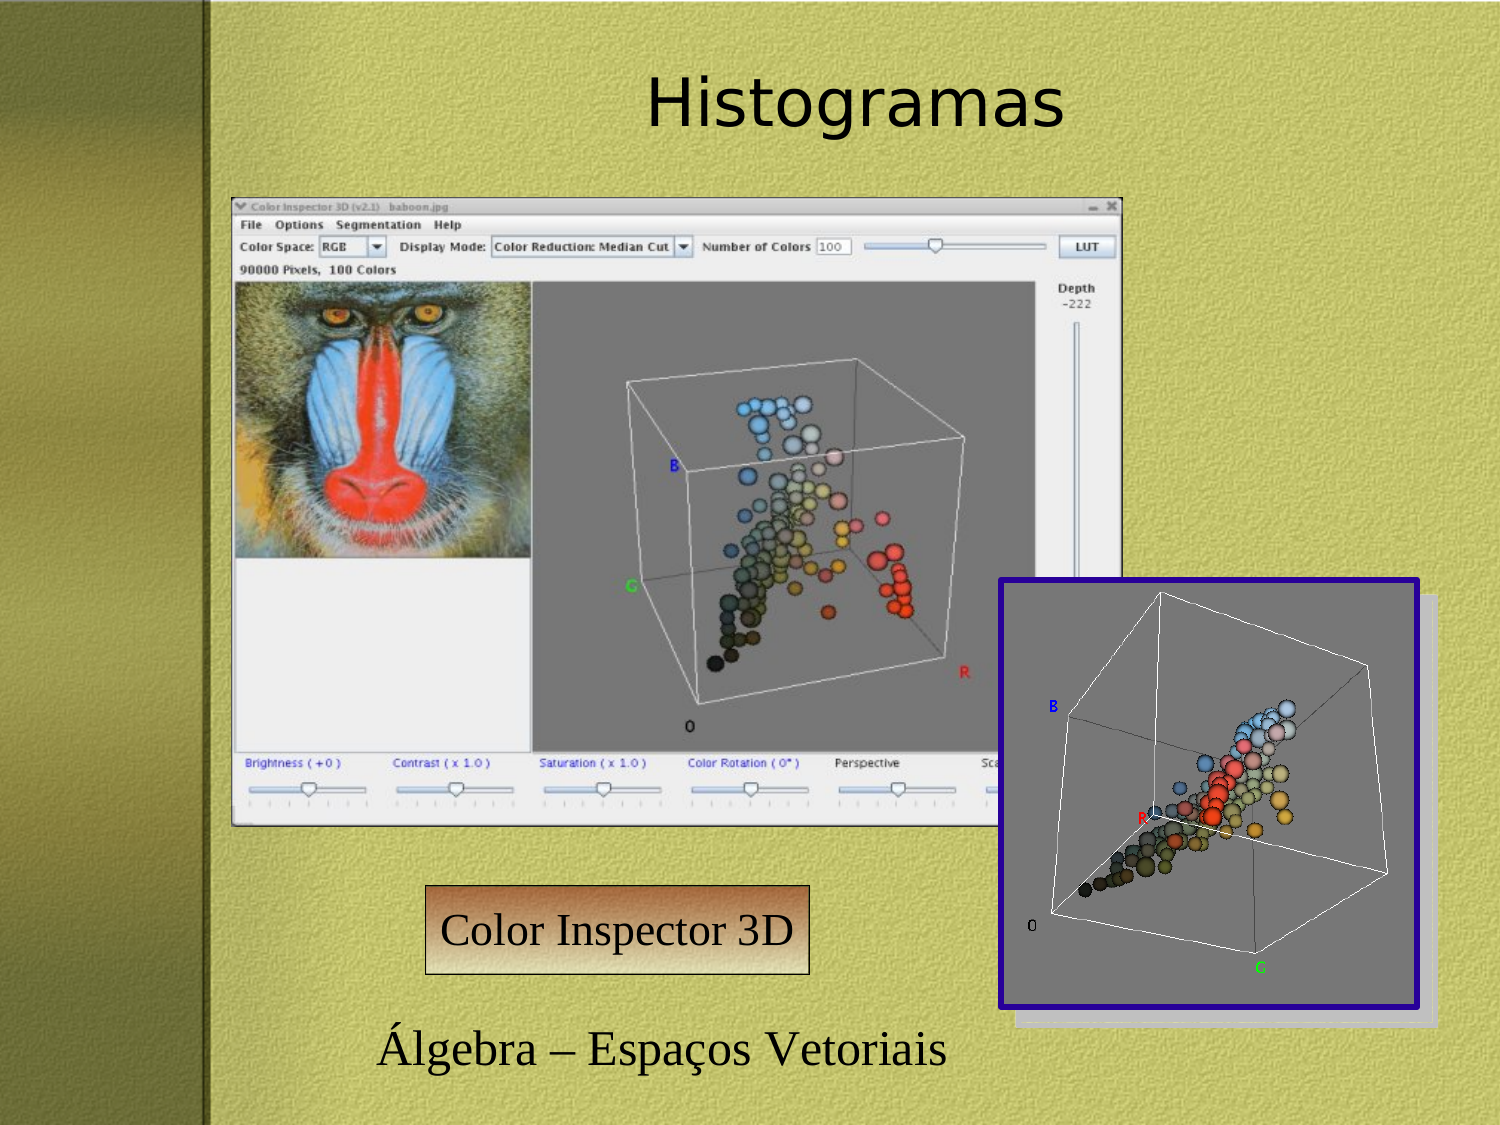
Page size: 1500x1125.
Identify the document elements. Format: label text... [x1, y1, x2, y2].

text_box Color Inspector 3D [425, 885, 810, 975]
text_box Álgebra – Espaços Vetoriais [361, 1013, 964, 1098]
picture [0, 0, 1500, 1125]
title Histogramas [206, 9, 1500, 198]
